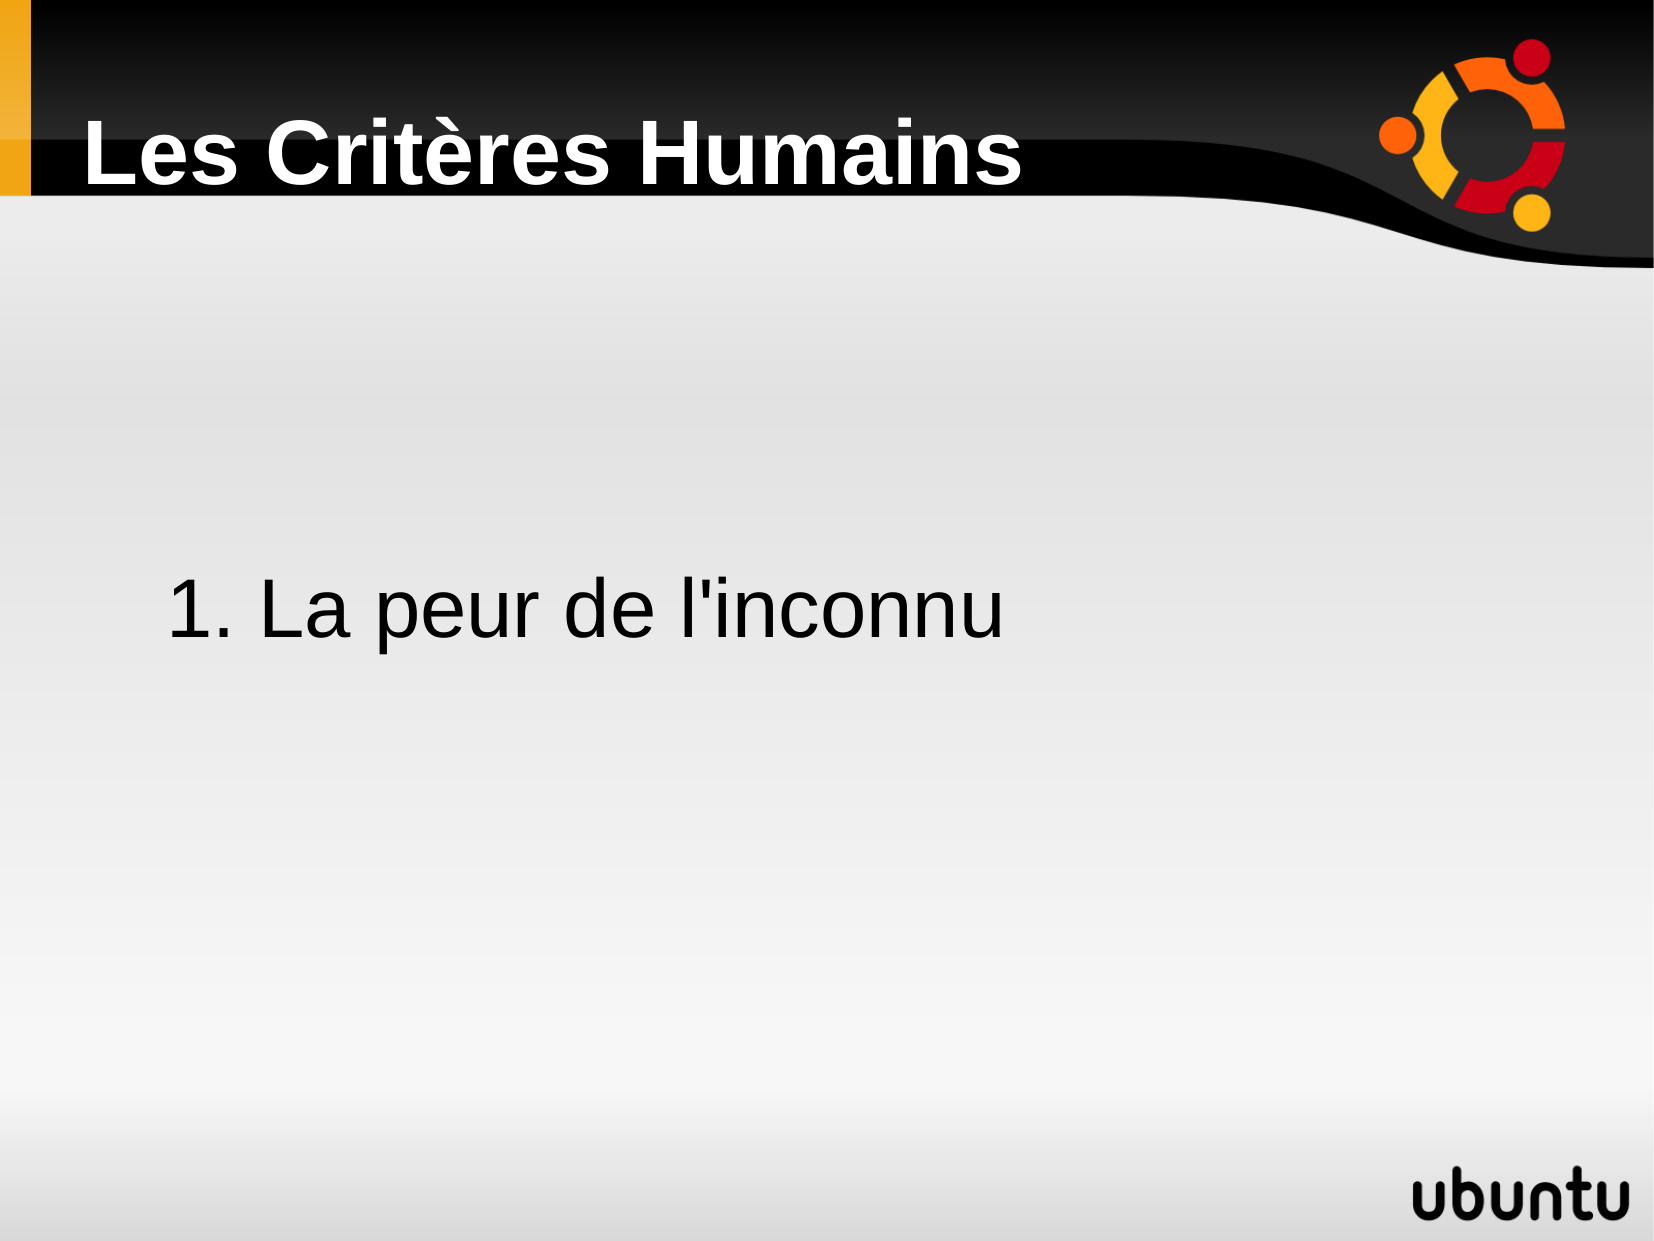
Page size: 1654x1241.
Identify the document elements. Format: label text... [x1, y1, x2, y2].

picture [0, 0, 1654, 1241]
text_box 1. La peur de l'inconnu [147, 551, 1365, 666]
title Les Critères Humains [82, 49, 1571, 257]
